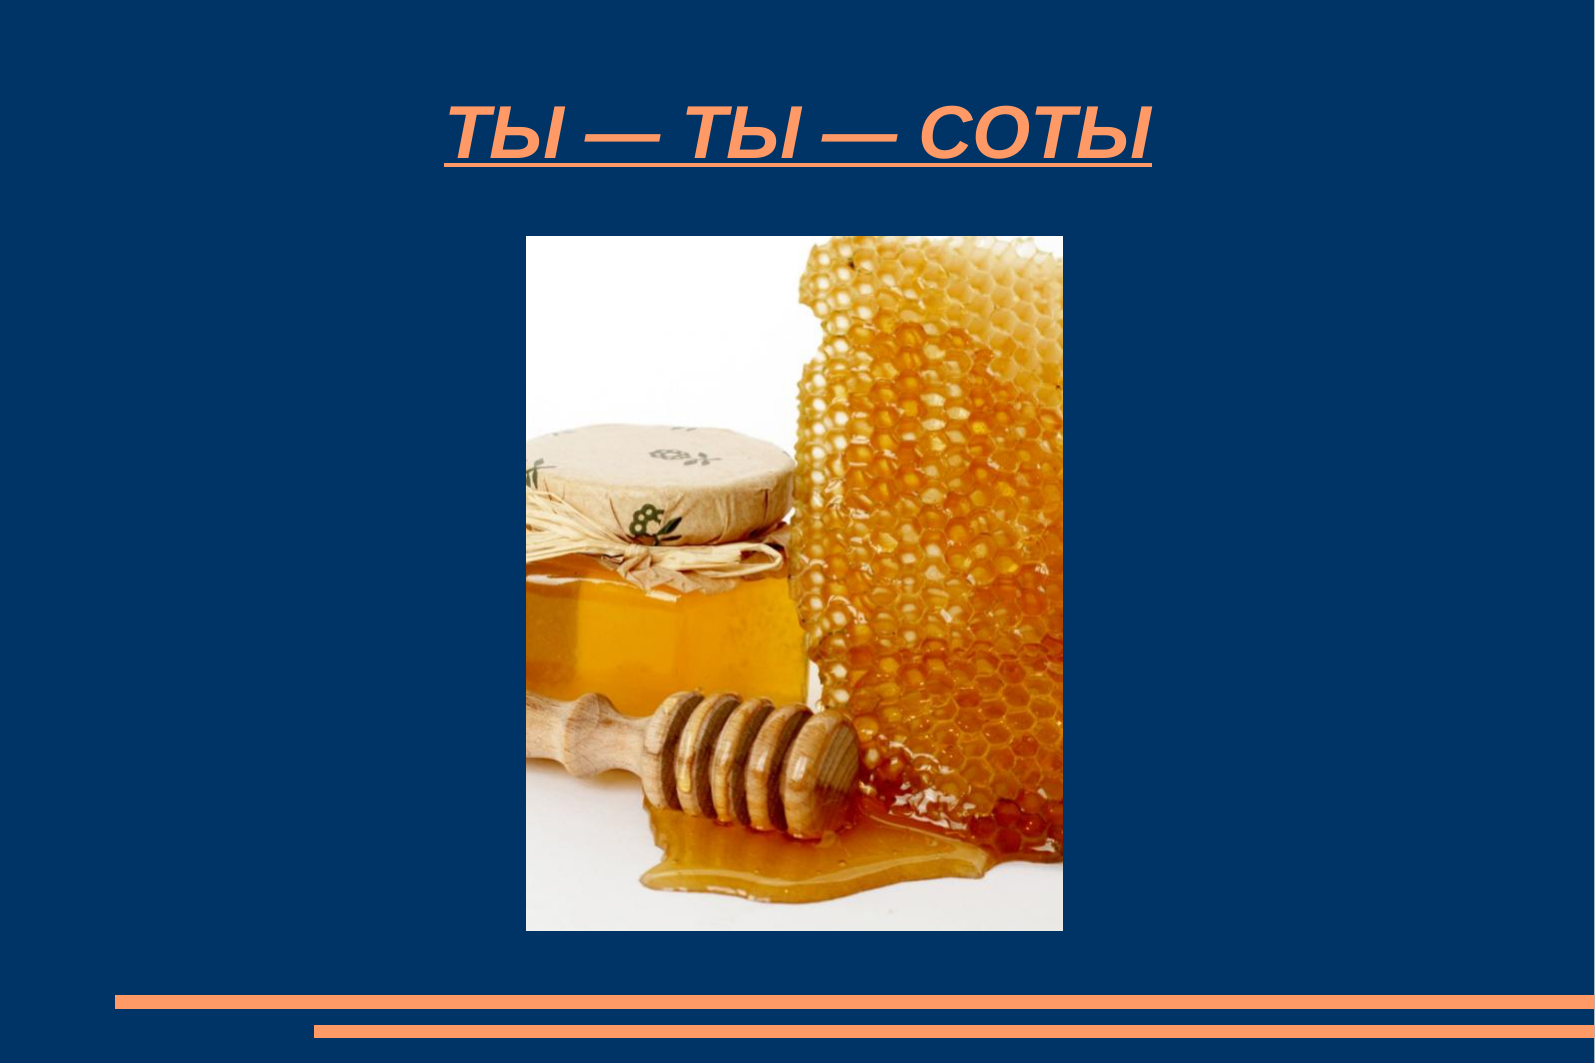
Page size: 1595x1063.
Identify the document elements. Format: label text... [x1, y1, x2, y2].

picture [526, 236, 1063, 931]
title ТЫ — ТЫ — СОТЫ [117, 39, 1479, 218]
